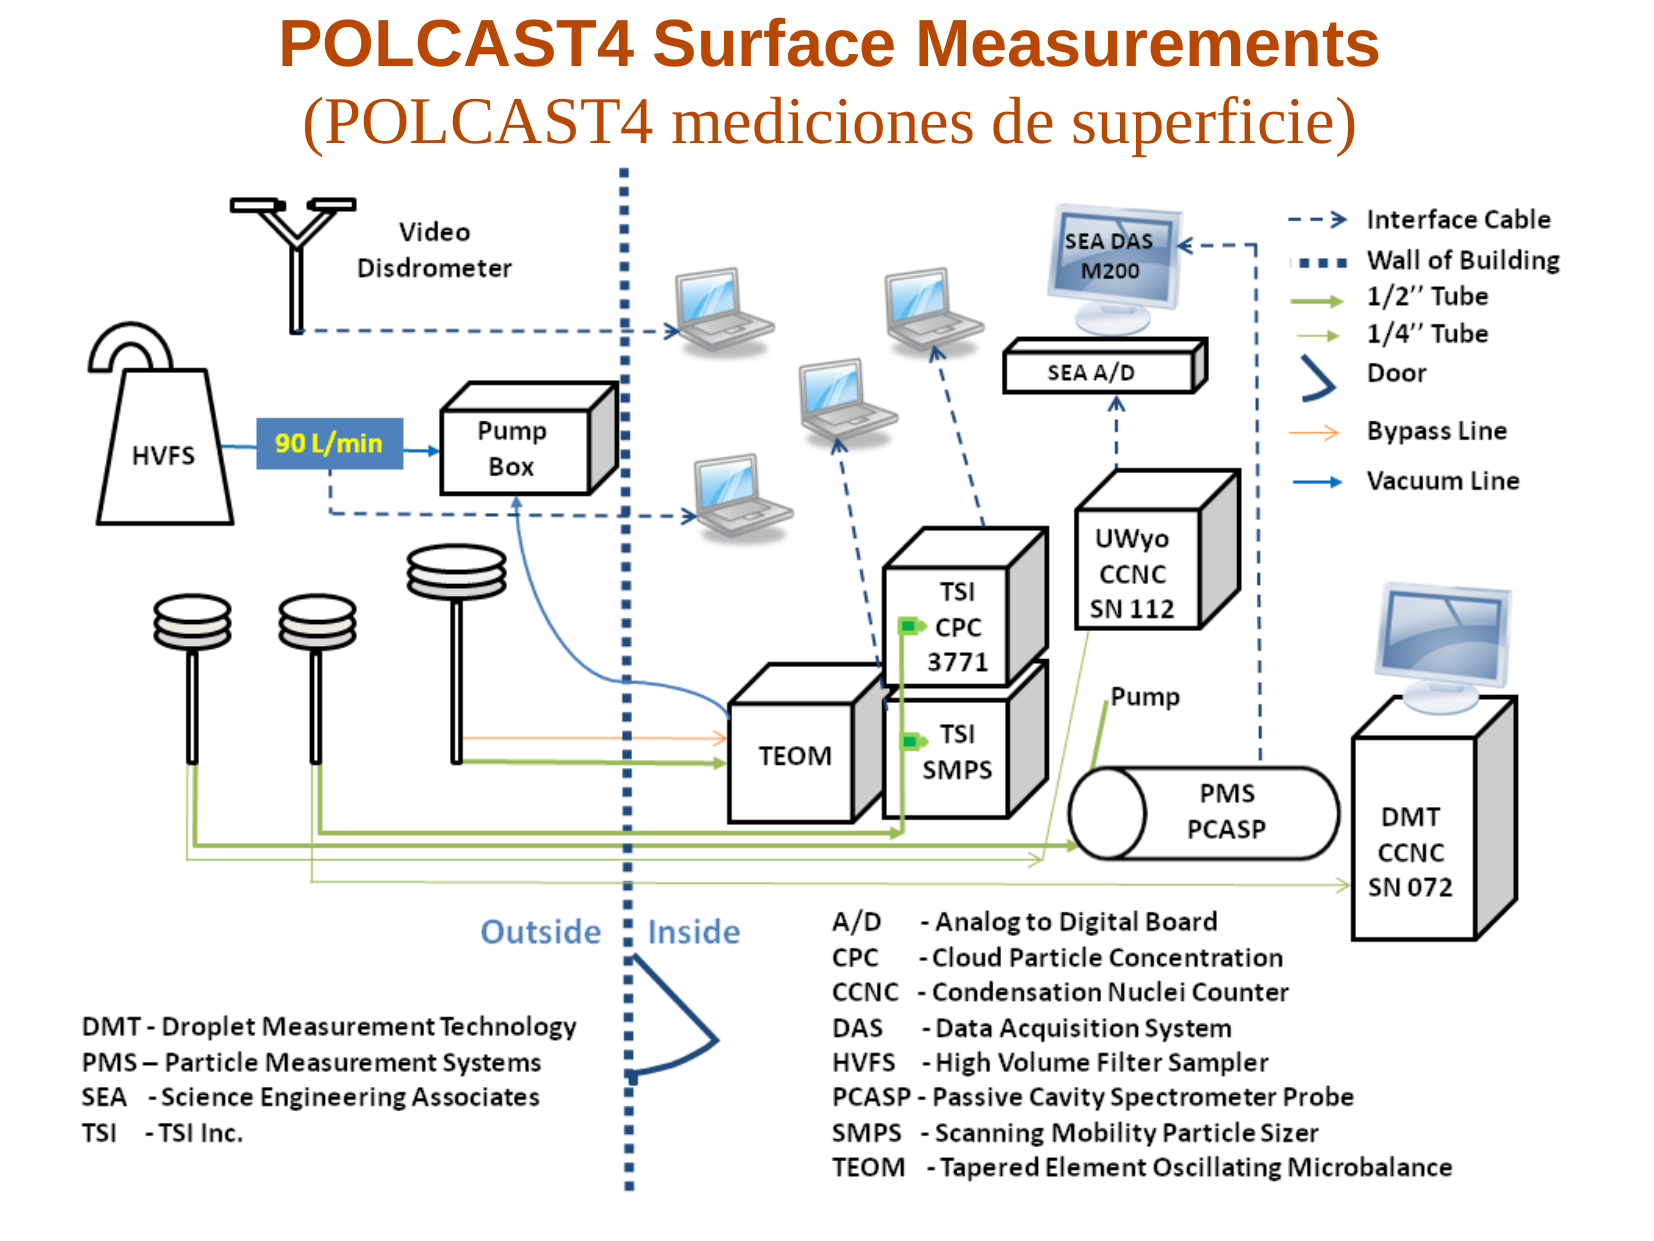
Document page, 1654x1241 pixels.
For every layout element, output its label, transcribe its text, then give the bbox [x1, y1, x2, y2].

picture [66, 167, 1567, 1208]
text_box POLCAST4 Surface Measurements (POLCAST4 mediciones de superficie) [3, 0, 1653, 167]
